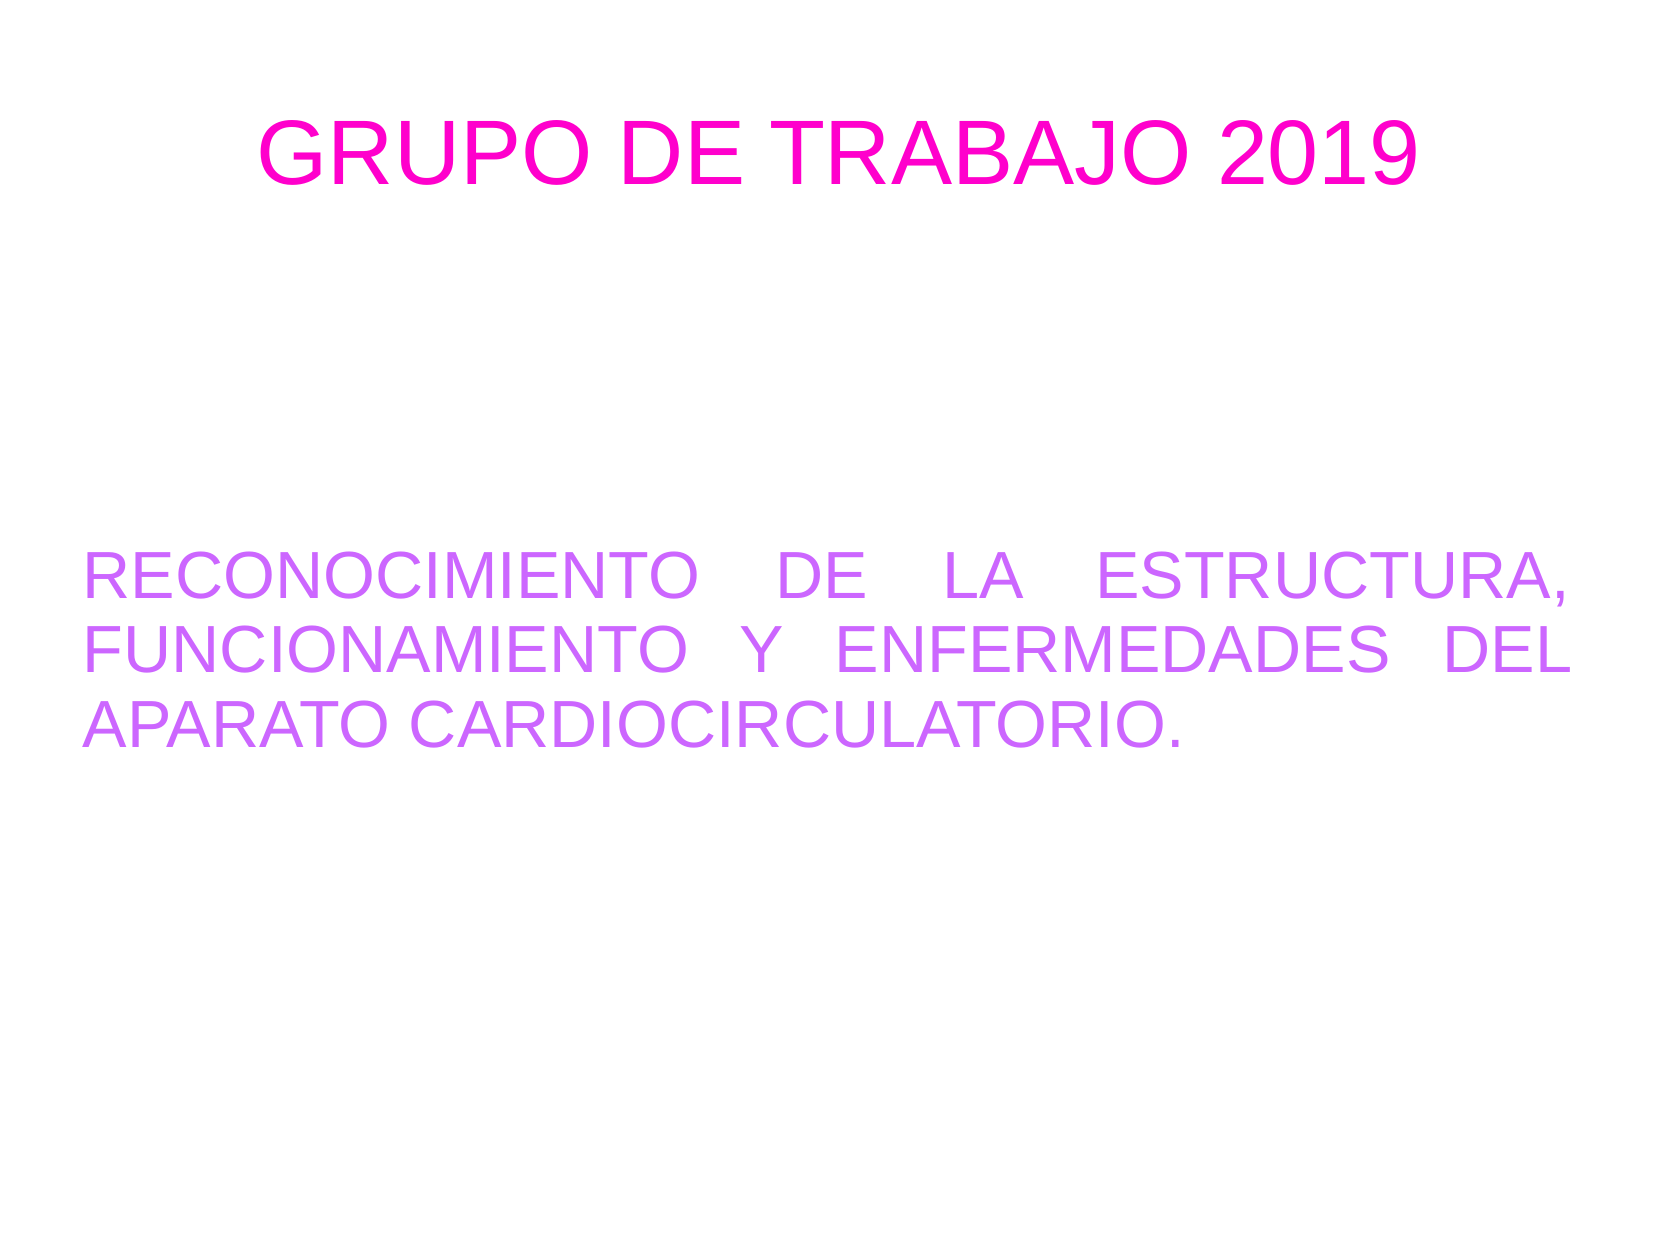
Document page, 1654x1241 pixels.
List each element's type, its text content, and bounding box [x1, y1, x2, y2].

subtitle RECONOCIMIENTO DE LA ESTRUCTURA, FUNCIONAMIENTO Y ENFERMEDADES DEL APARATO CARDIOCIRCULATORIO. [82, 290, 1571, 1010]
title GRUPO DE TRABAJO 2019 [82, 49, 1571, 257]
